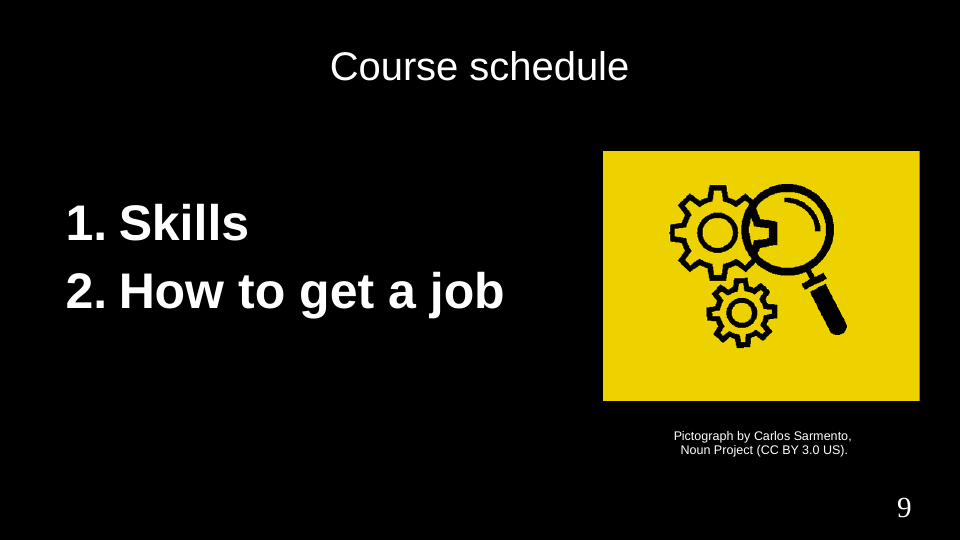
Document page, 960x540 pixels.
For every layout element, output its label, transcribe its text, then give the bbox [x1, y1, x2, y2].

text_box Pictograph by Carlos Sarmento, Noun Project (CC BY 3.0 US). [658, 421, 871, 466]
title Course schedule [47, 21, 912, 112]
list Skills How to get a job [47, 126, 601, 440]
picture [603, 151, 920, 401]
